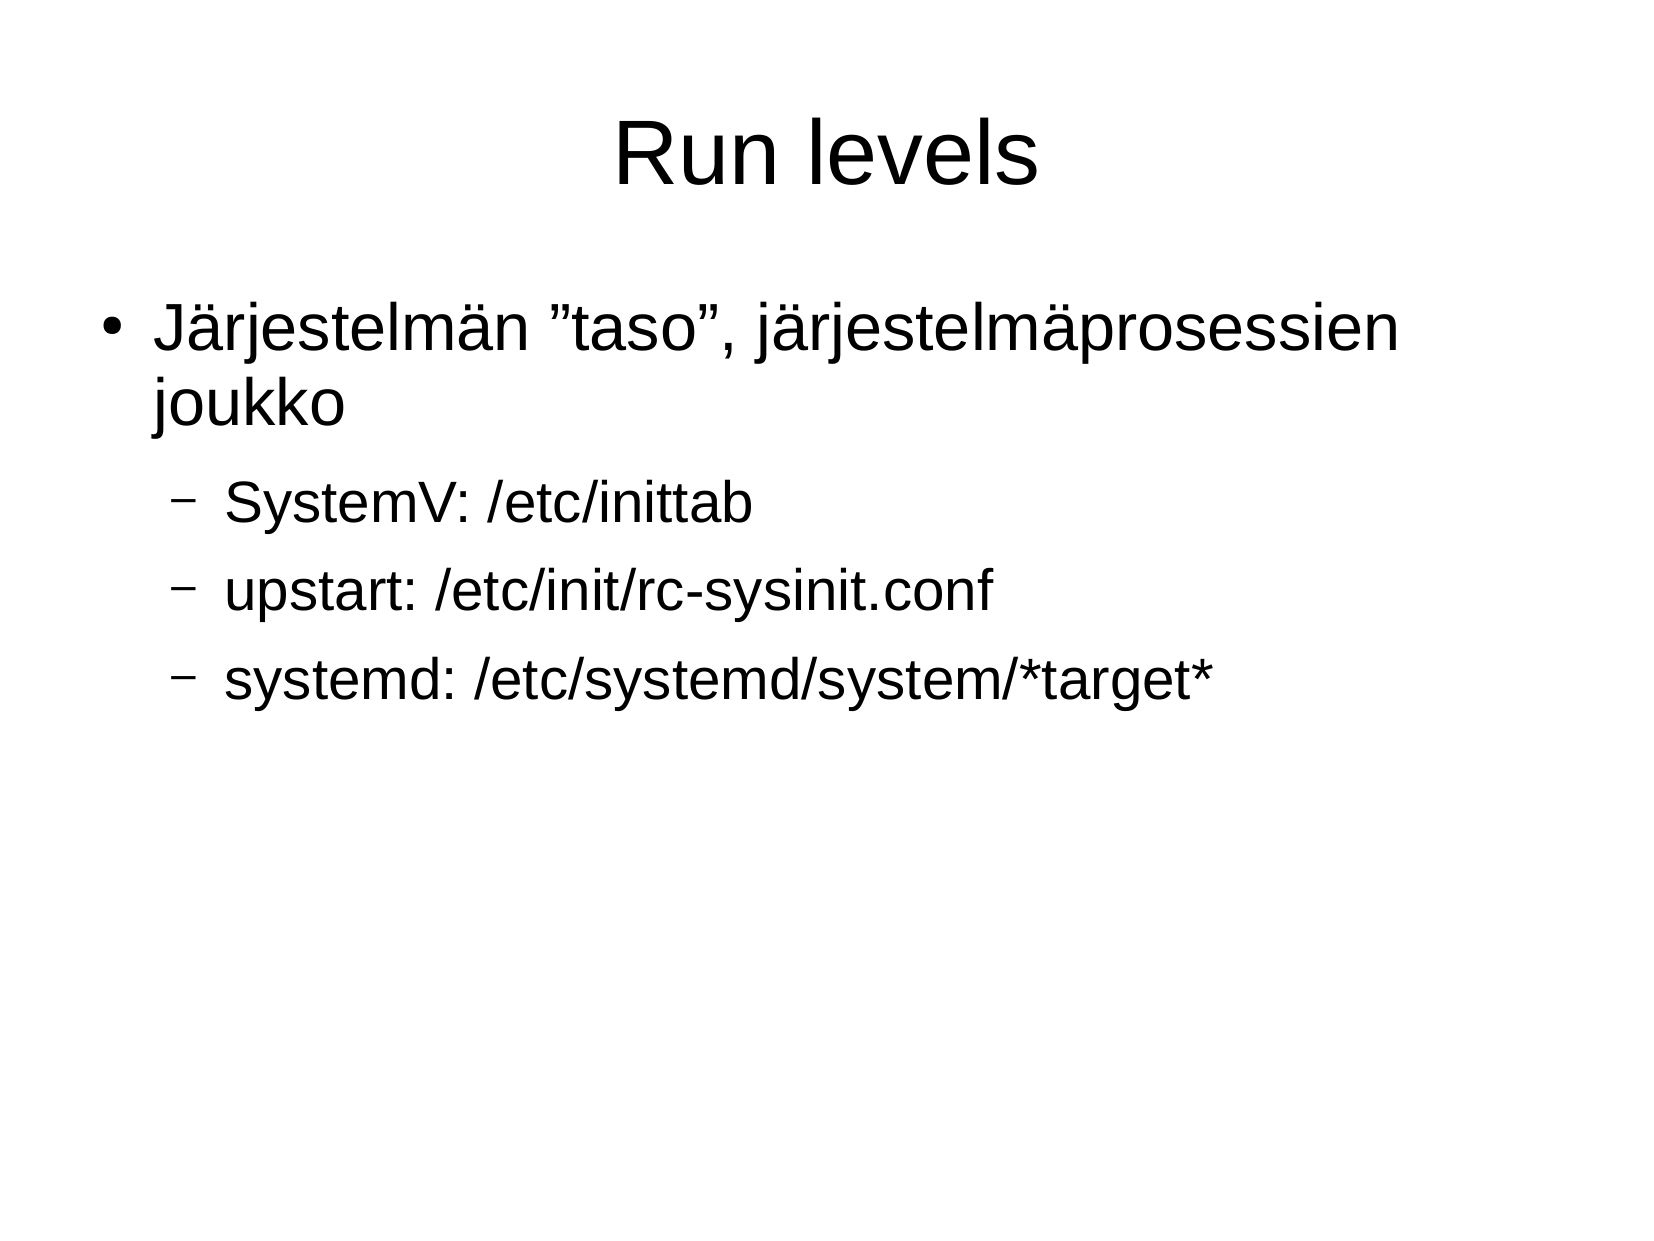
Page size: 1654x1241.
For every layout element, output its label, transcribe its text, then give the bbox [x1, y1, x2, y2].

list Järjestelmän ”taso”, järjestelmäprosessien joukko SystemV: /etc/inittab upstart: /etc/init/rc-sysinit.conf systemd: /etc/systemd/system/*target* [82, 290, 1571, 1010]
title Run levels [82, 49, 1571, 257]
